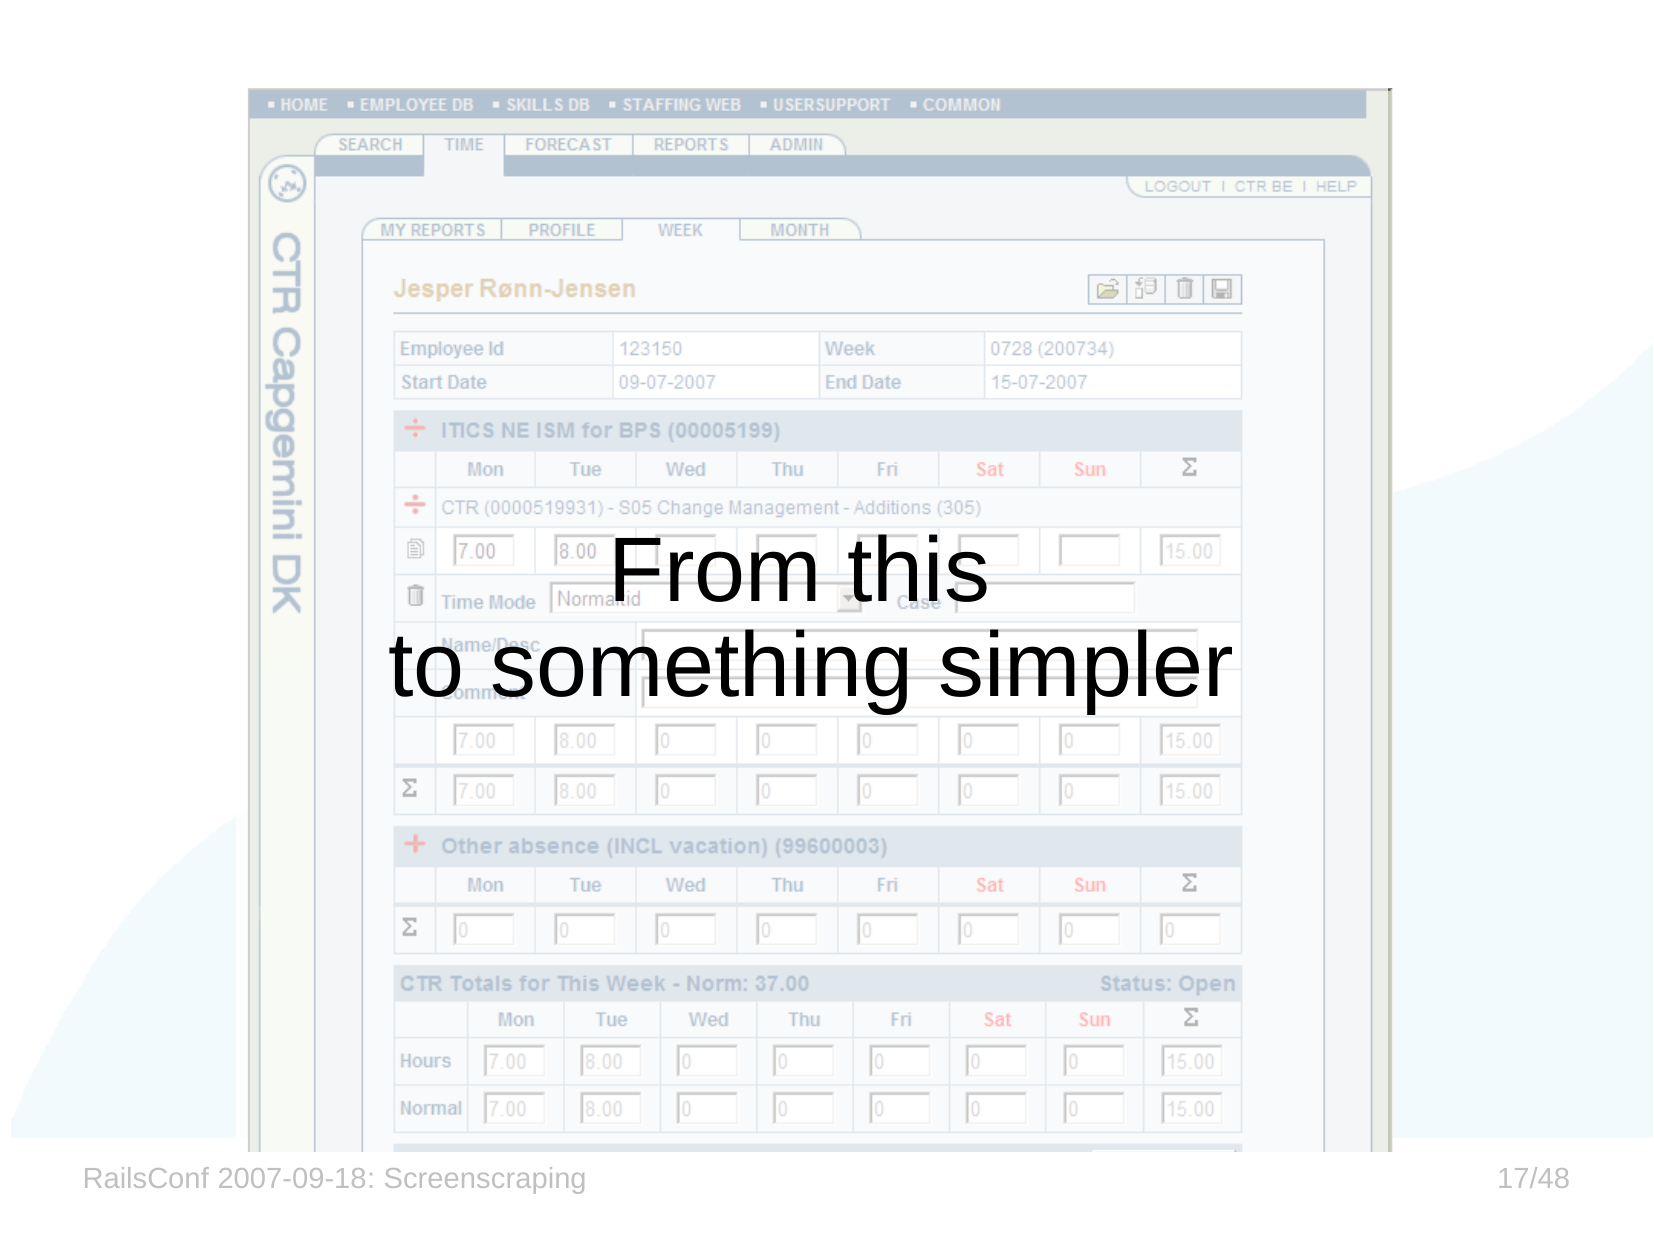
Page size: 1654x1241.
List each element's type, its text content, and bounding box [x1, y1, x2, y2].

picture [11, 0, 1653, 1231]
title From this to something simpler [236, 76, 1388, 1164]
